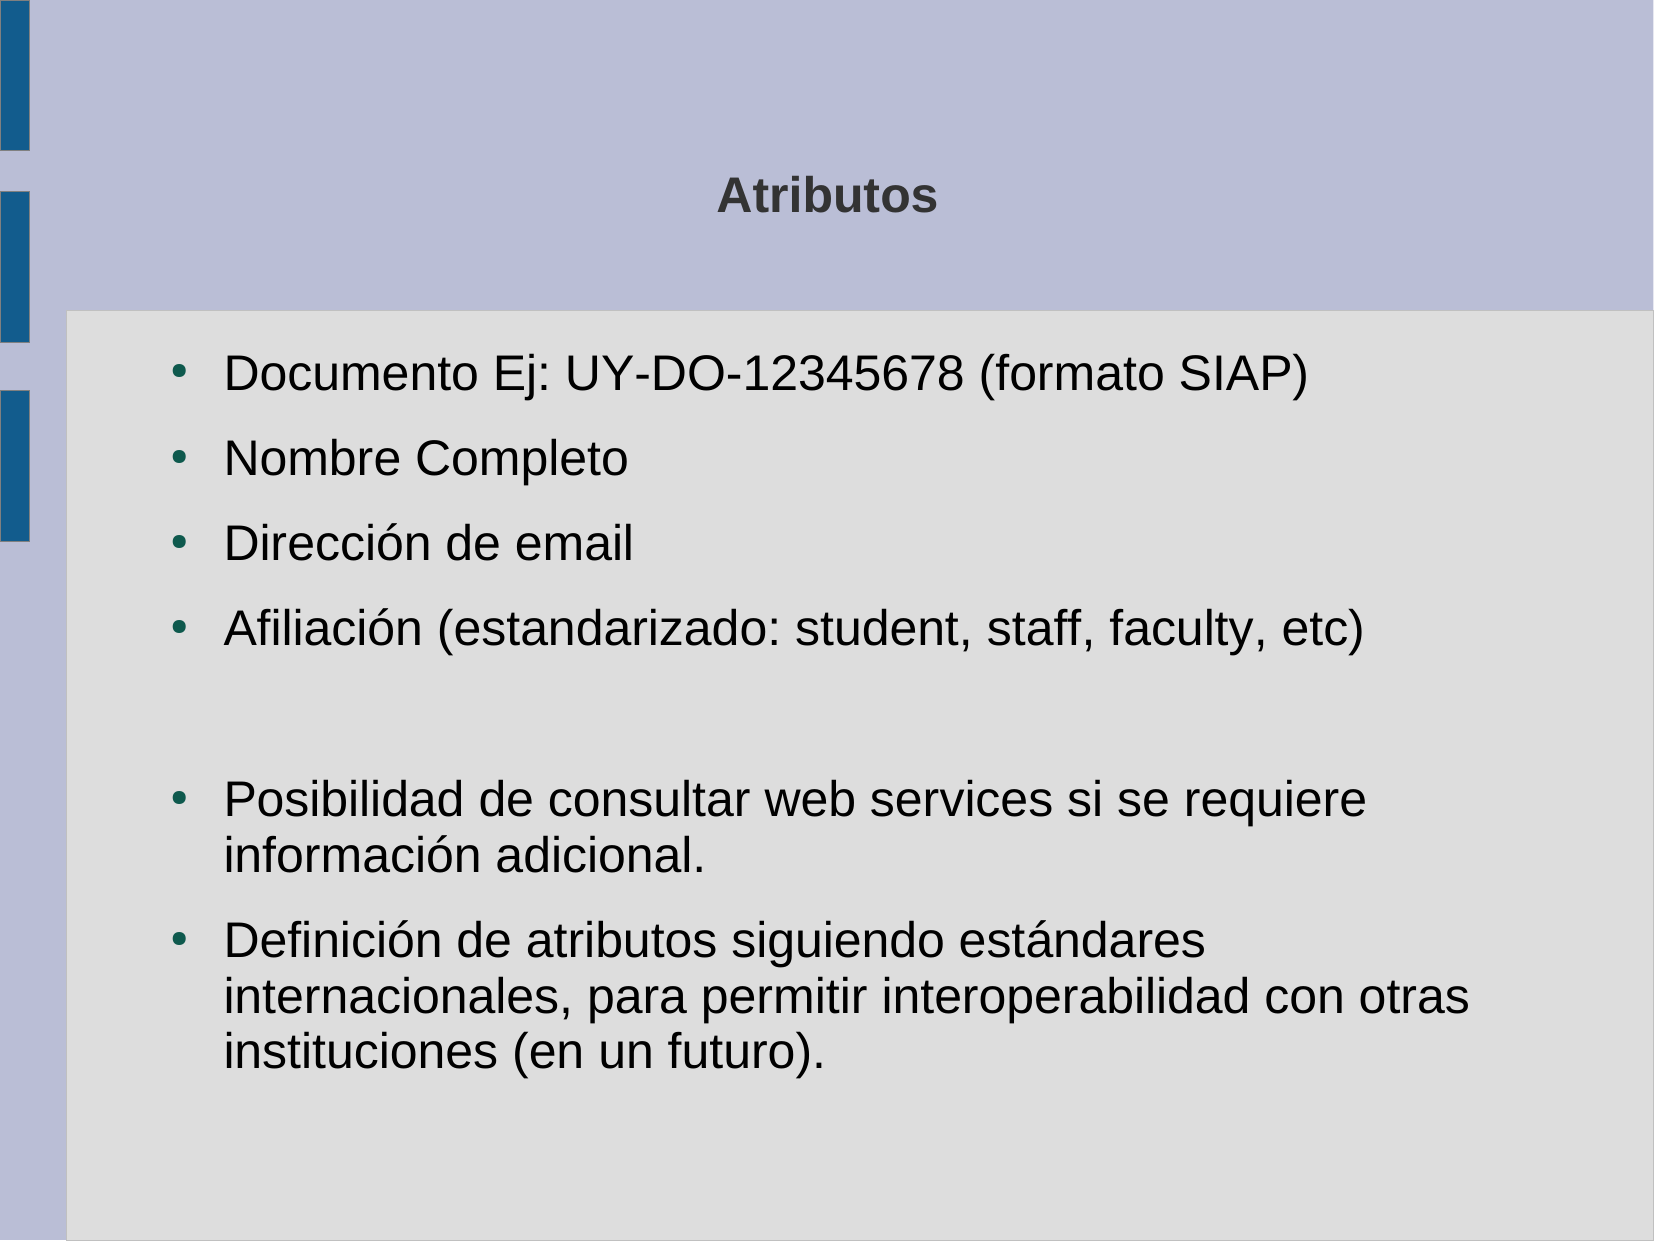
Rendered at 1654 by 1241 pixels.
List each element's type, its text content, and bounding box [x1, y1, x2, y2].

list Documento Ej: UY-DO-12345678 (formato SIAP) Nombre Completo Dirección de email Afiliación (estandarizado: student, staff, faculty, etc) Posibilidad de consultar web services si se requiere información adicional. Definición de atributos siguiendo estándares internacionales, para permitir interoperabilidad con otras instituciones (en un futuro). [152, 344, 1534, 1241]
title Atributos [121, 91, 1534, 299]
